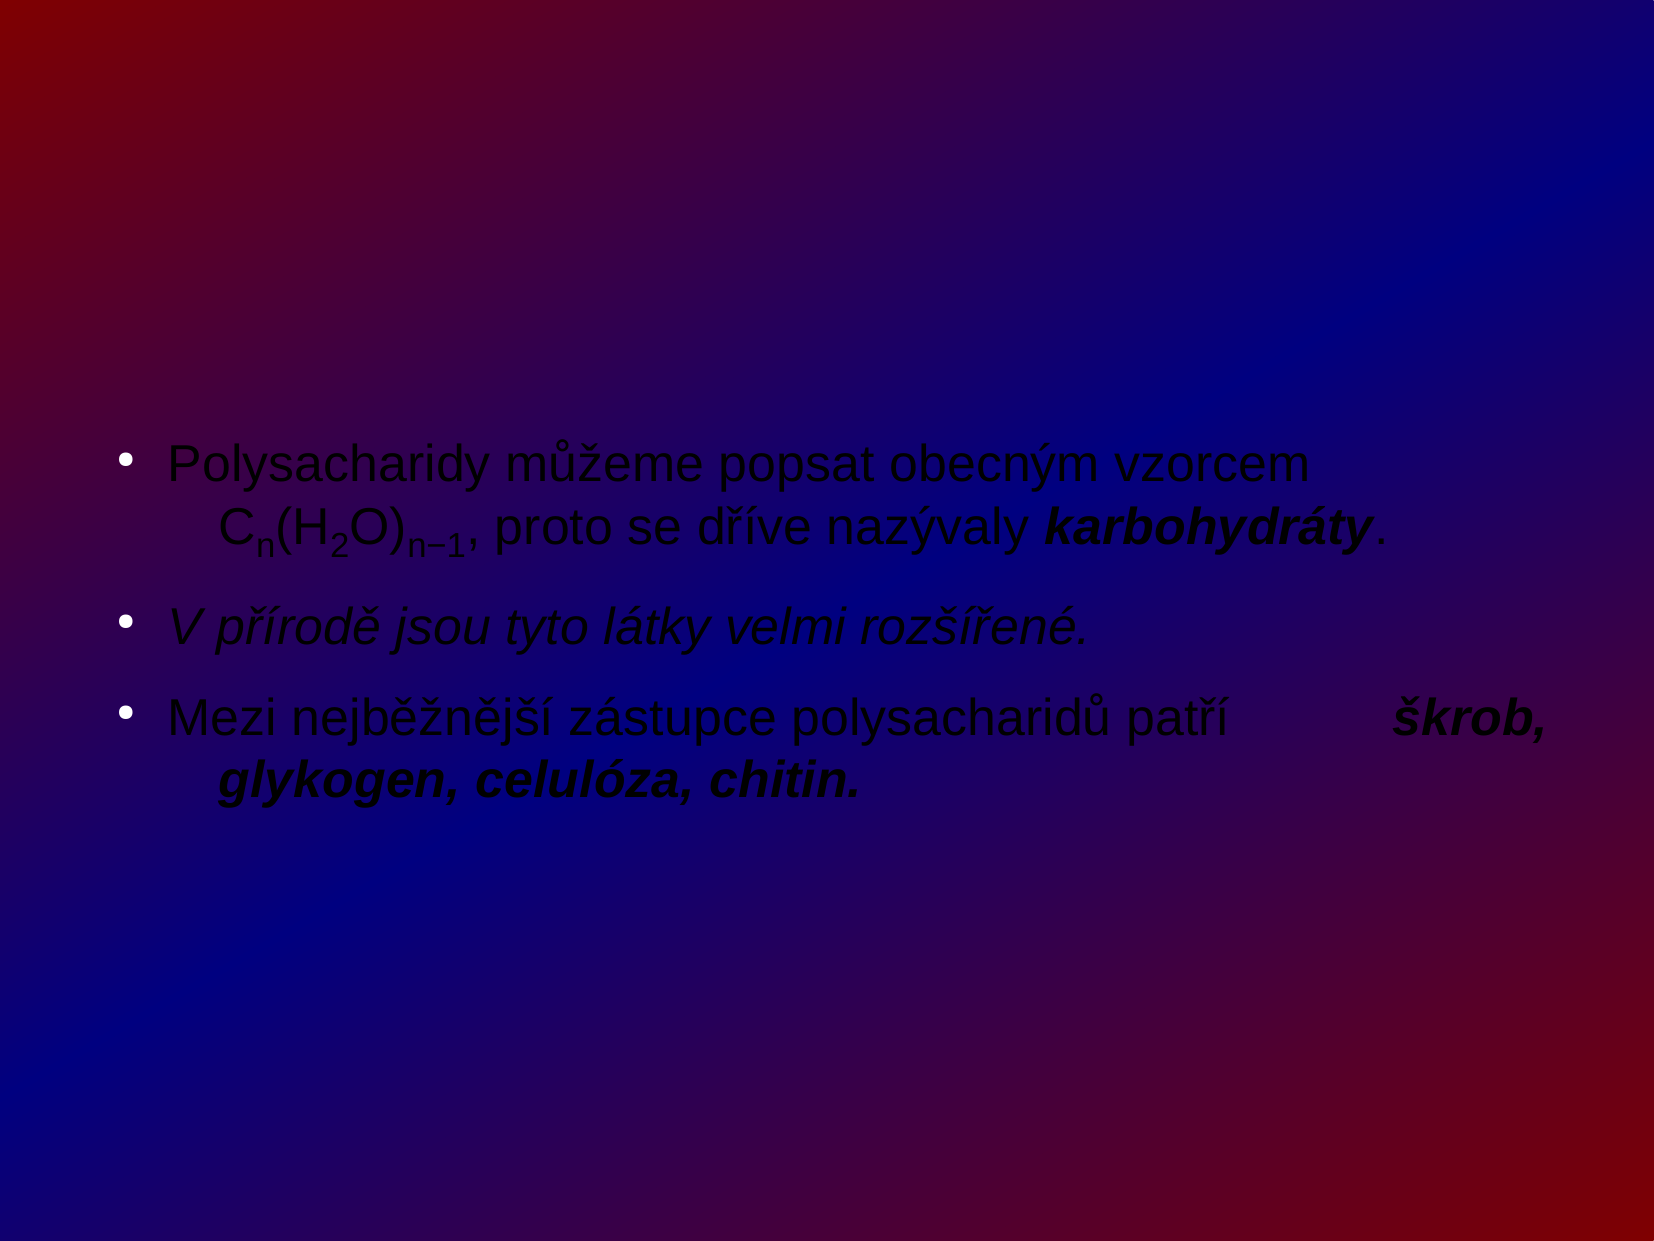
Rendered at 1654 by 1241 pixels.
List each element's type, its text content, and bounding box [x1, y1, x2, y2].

list Polysacharidy můžeme popsat obecným vzorcem Cn(H2O)n−1, proto se dříve nazývaly karbohydráty. V přírodě jsou tyto látky velmi rozšířené. Mezi nejběžnější zástupce polysacharidů patří škrob, glykogen, celulóza, chitin. [82, 429, 1571, 812]
